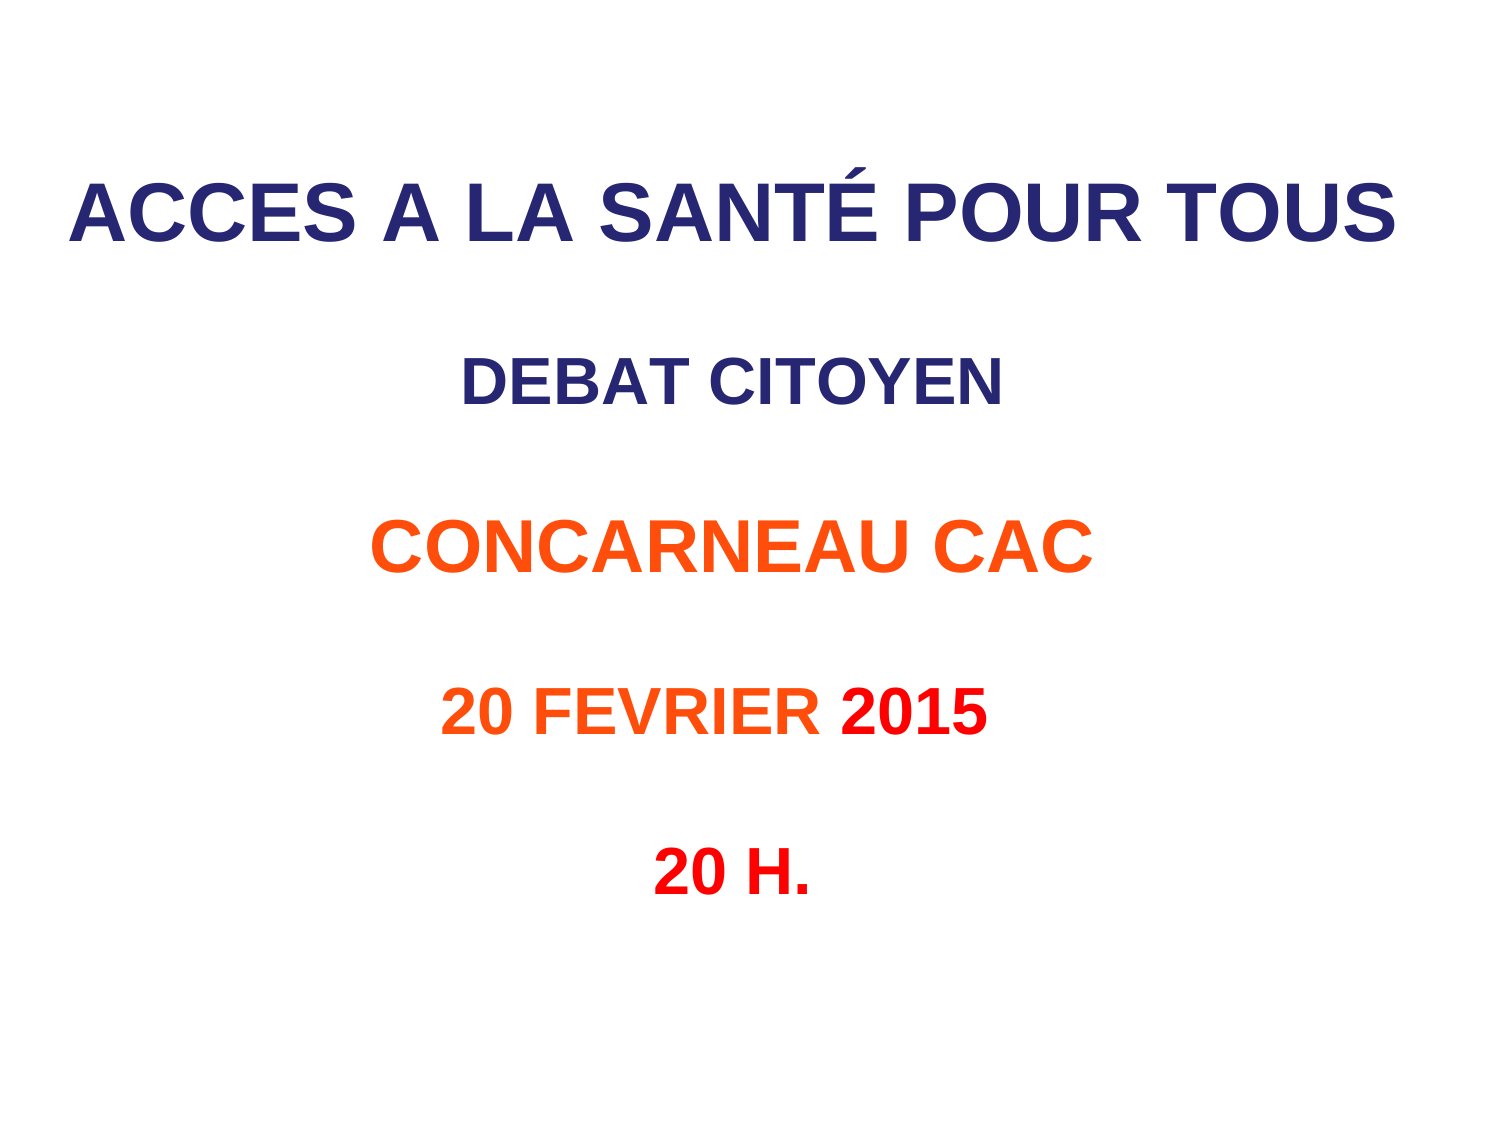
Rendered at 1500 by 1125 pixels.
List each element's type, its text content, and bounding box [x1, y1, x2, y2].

text_box ACCES A LA SANTÉ POUR TOUS DEBAT CITOYEN CONCARNEAU CAC 20 FEVRIER 2015 20 H. [52, 149, 1414, 916]
